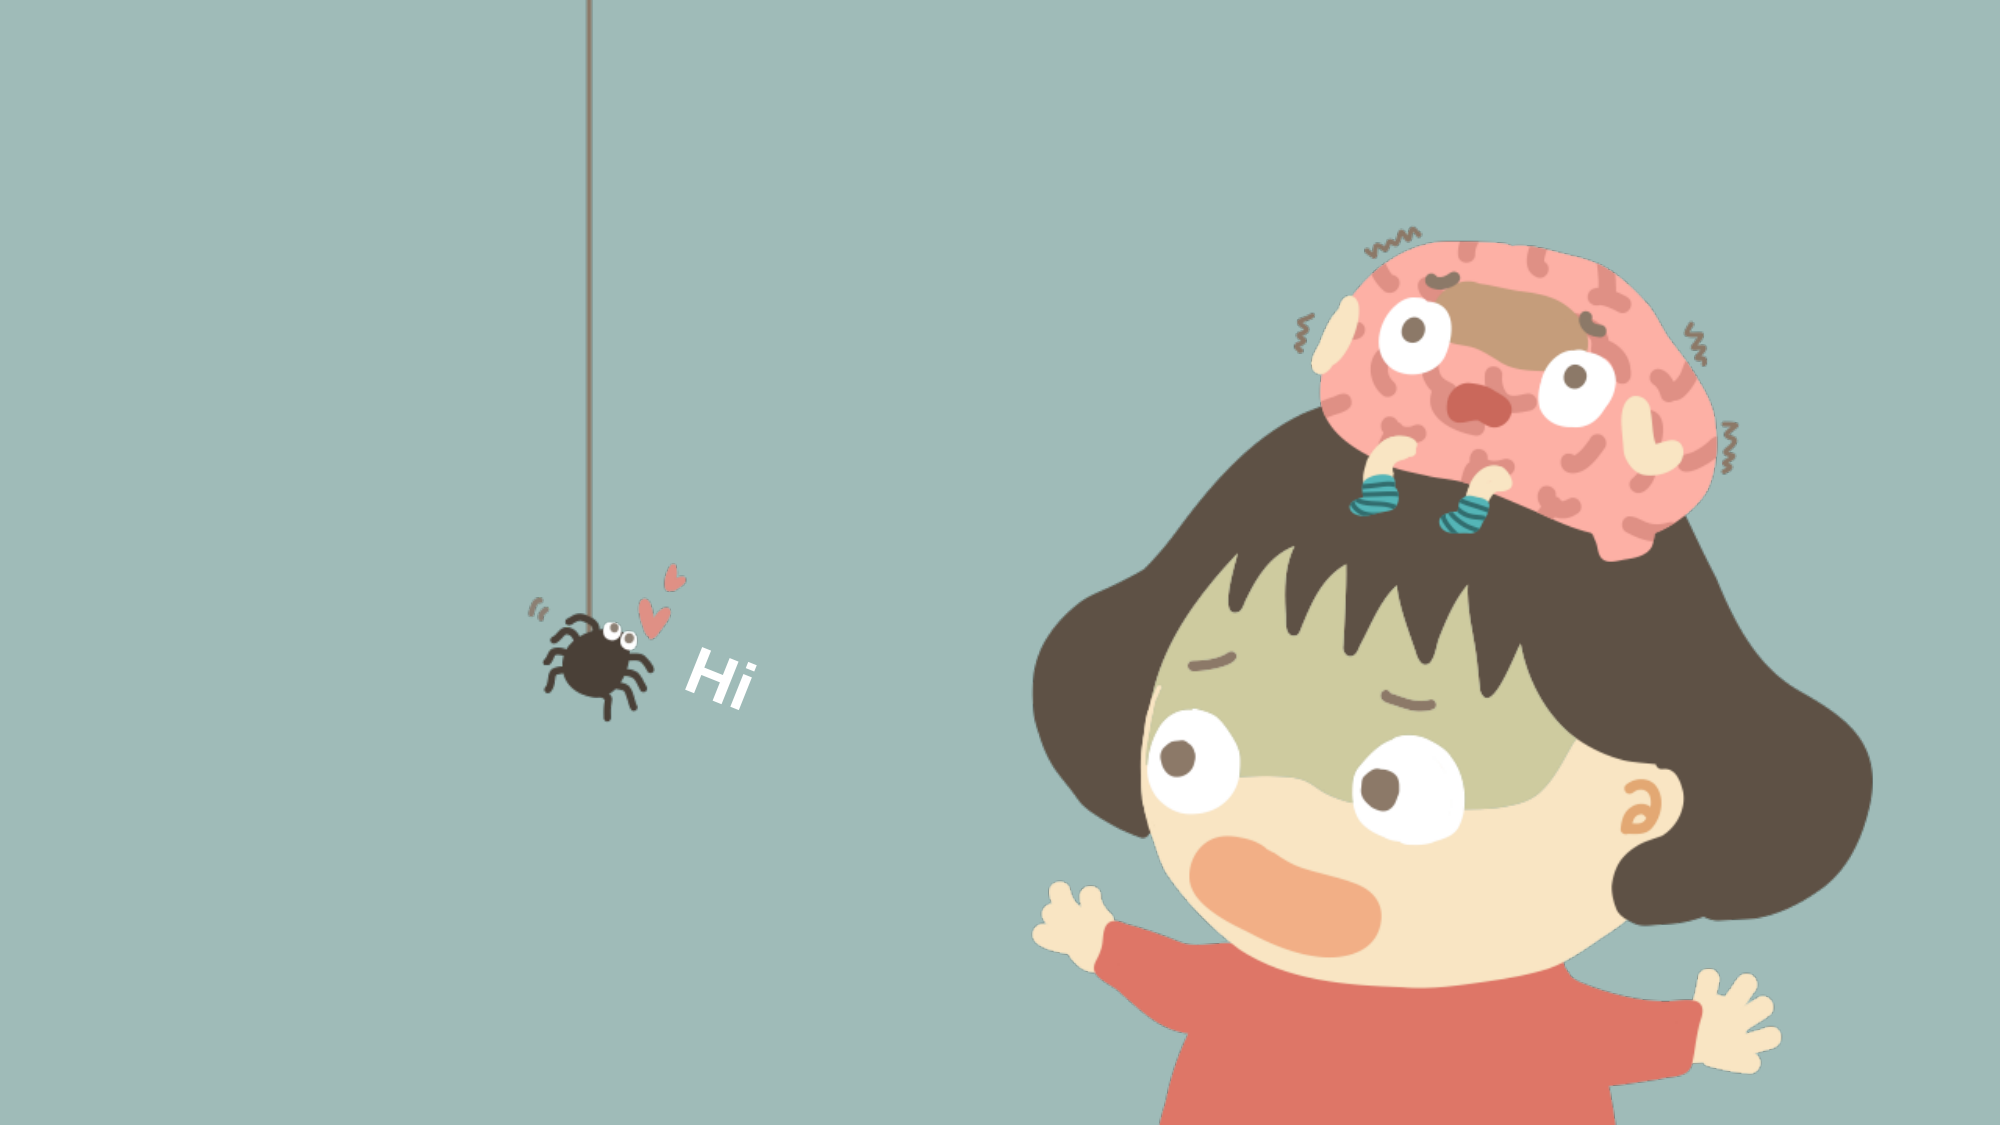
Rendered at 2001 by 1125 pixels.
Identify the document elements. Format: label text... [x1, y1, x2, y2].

picture [0, 0, 2000, 1125]
text_box Hi [659, 613, 925, 795]
